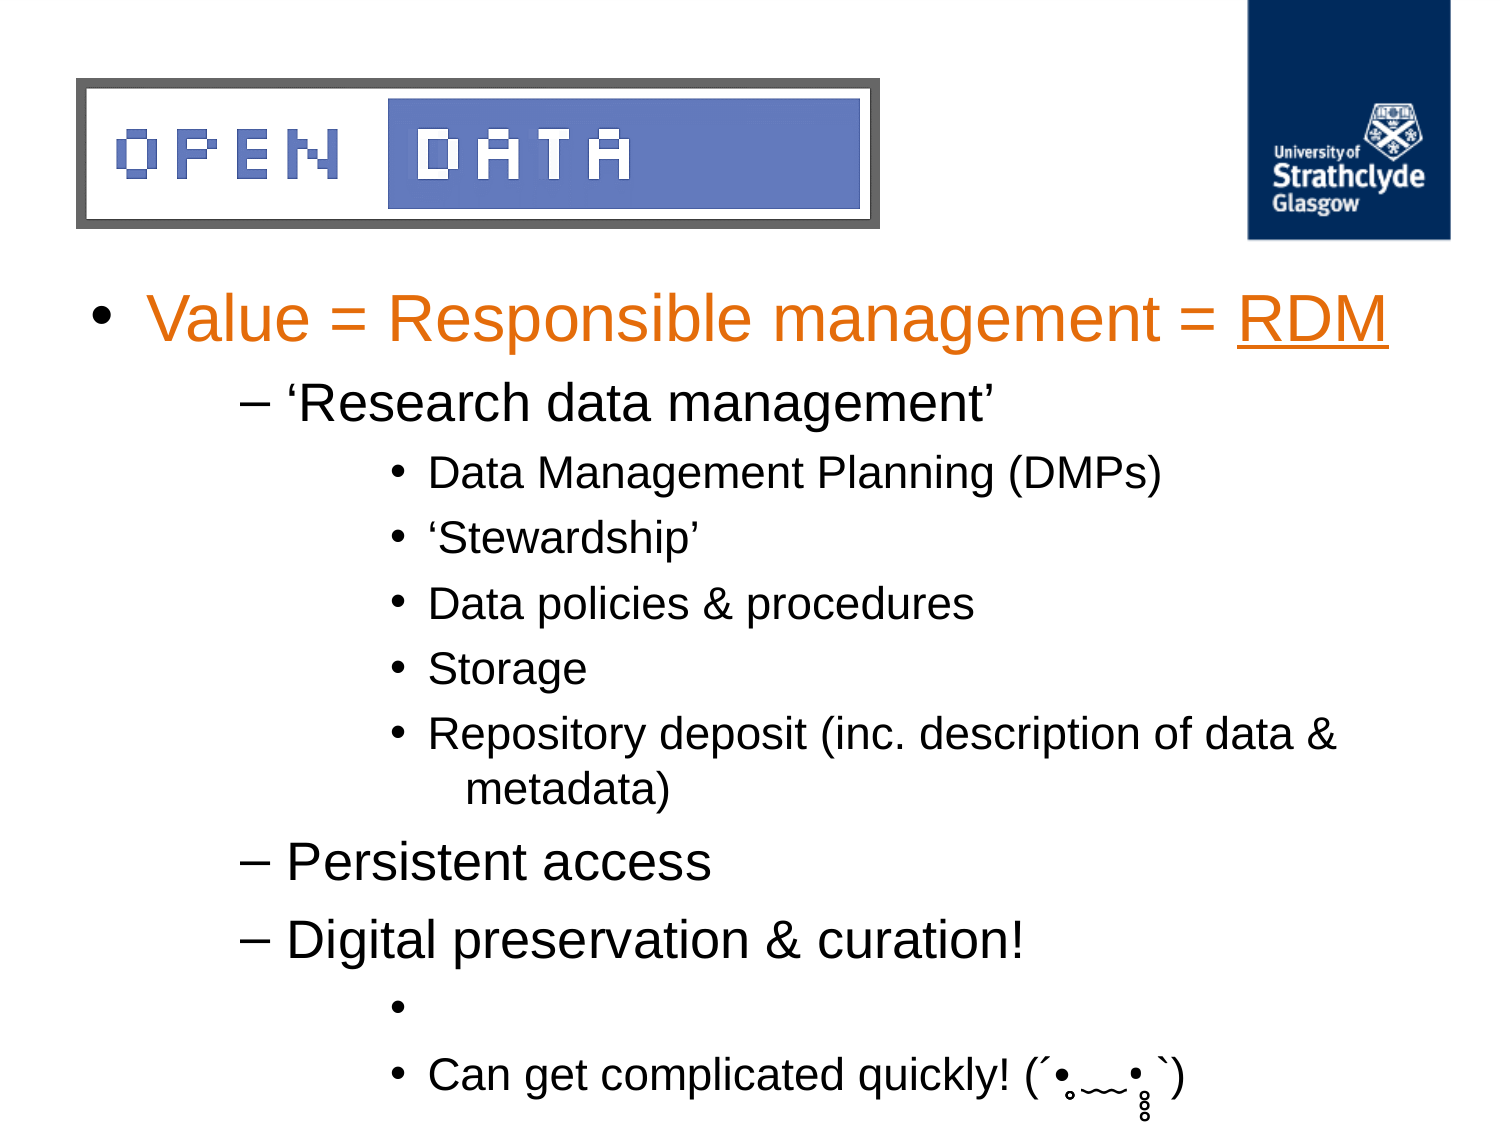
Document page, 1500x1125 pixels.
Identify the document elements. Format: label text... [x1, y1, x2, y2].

list Value = Responsible management = RDM ‘Research data management’ Data Management Planning (DMPs) ‘Stewardship’ Data policies & procedures Storage Repository deposit (inc. description of data & metadata) Persistent access Digital preservation & curation! Can get complicated quickly! (´•̥̥̥﹏•̥̥̥`) [75, 267, 1500, 1125]
picture [76, 78, 880, 229]
